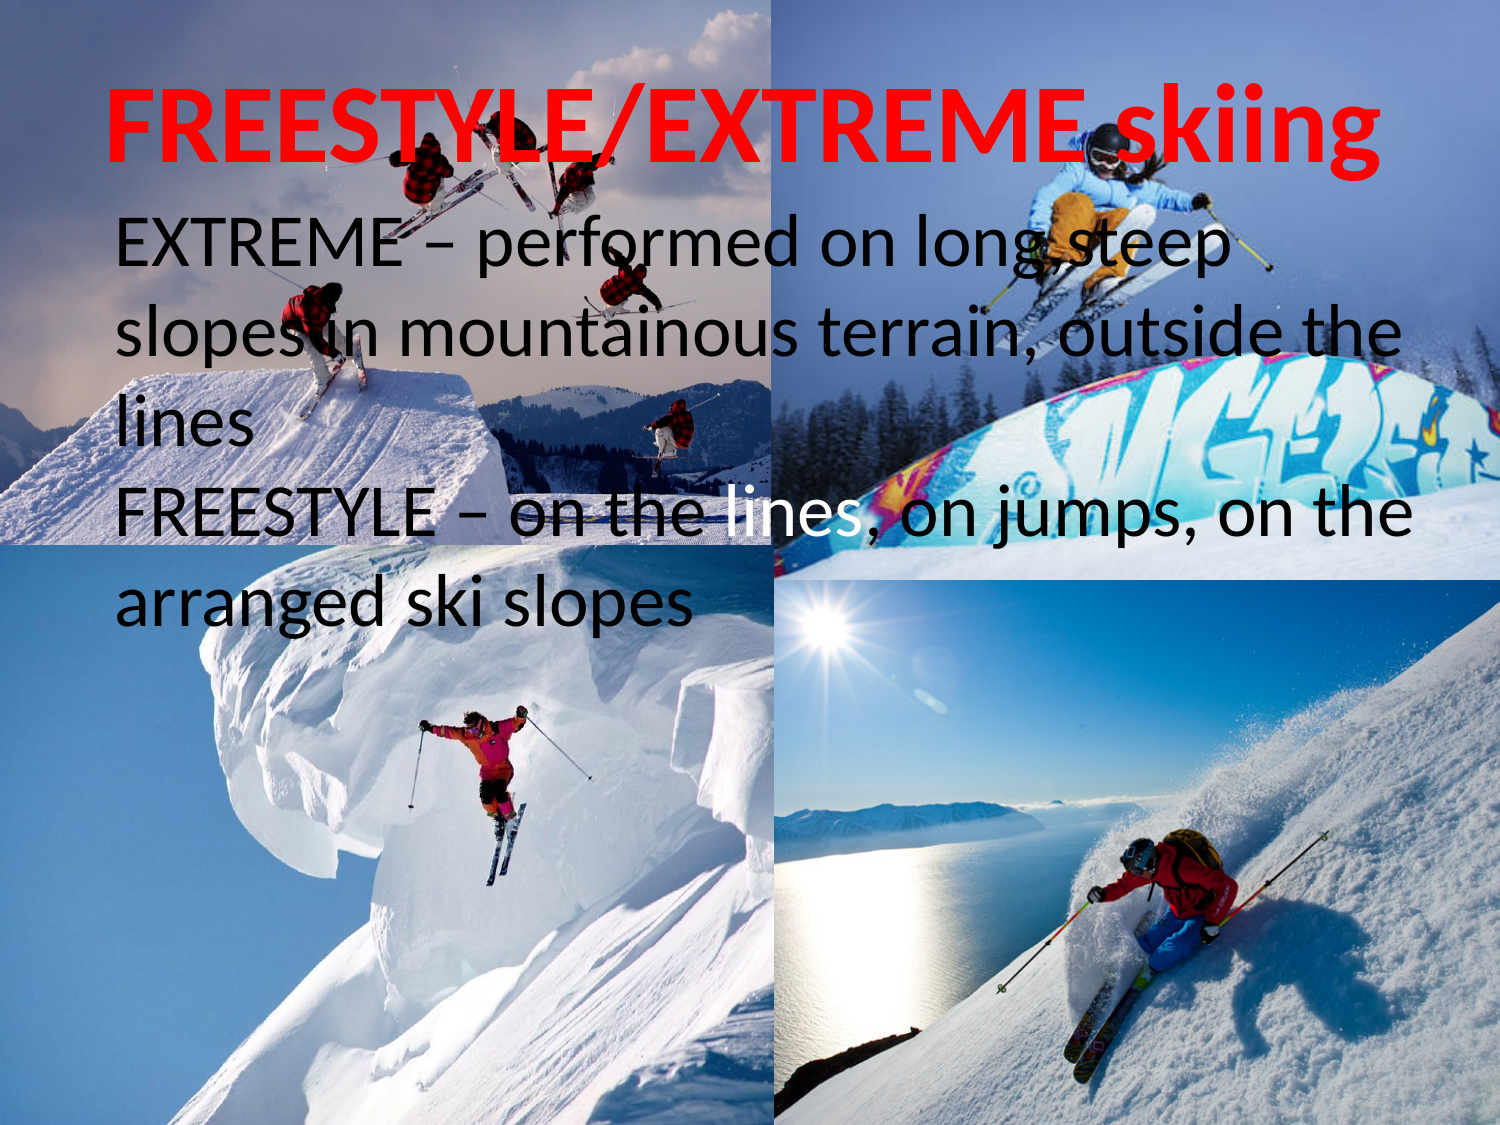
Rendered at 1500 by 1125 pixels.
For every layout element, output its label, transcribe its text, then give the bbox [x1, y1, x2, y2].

text_box EXTREME – performed on long,steep slopes in mountainous terrain, outside the lines FREESTYLE – on the lines, on jumps, on the arranged ski slopes [100, 184, 1447, 650]
picture [0, 0, 1500, 1125]
text_box FREESTYLE/EXTREME skiing [76, 42, 1412, 193]
